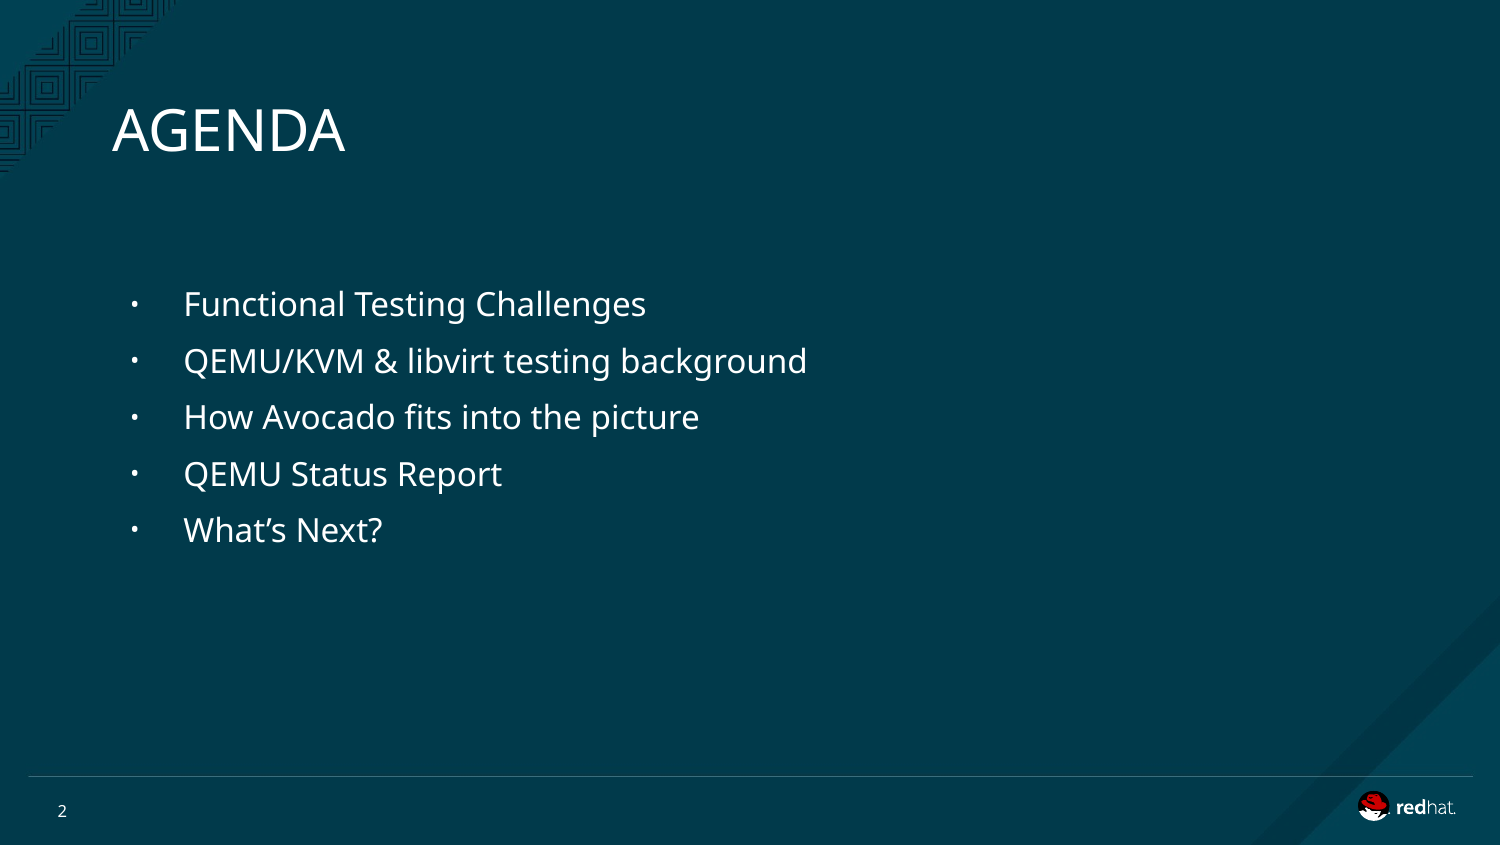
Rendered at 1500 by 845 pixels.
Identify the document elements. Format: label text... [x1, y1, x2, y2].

list Functional Testing Challenges QEMU/KVM & libvirt testing background How Avocado fits into the picture QEMU Status Report What’s Next? [112, 281, 1388, 772]
picture [99, 38, 103, 49]
title AGENDA [112, 0, 1388, 169]
